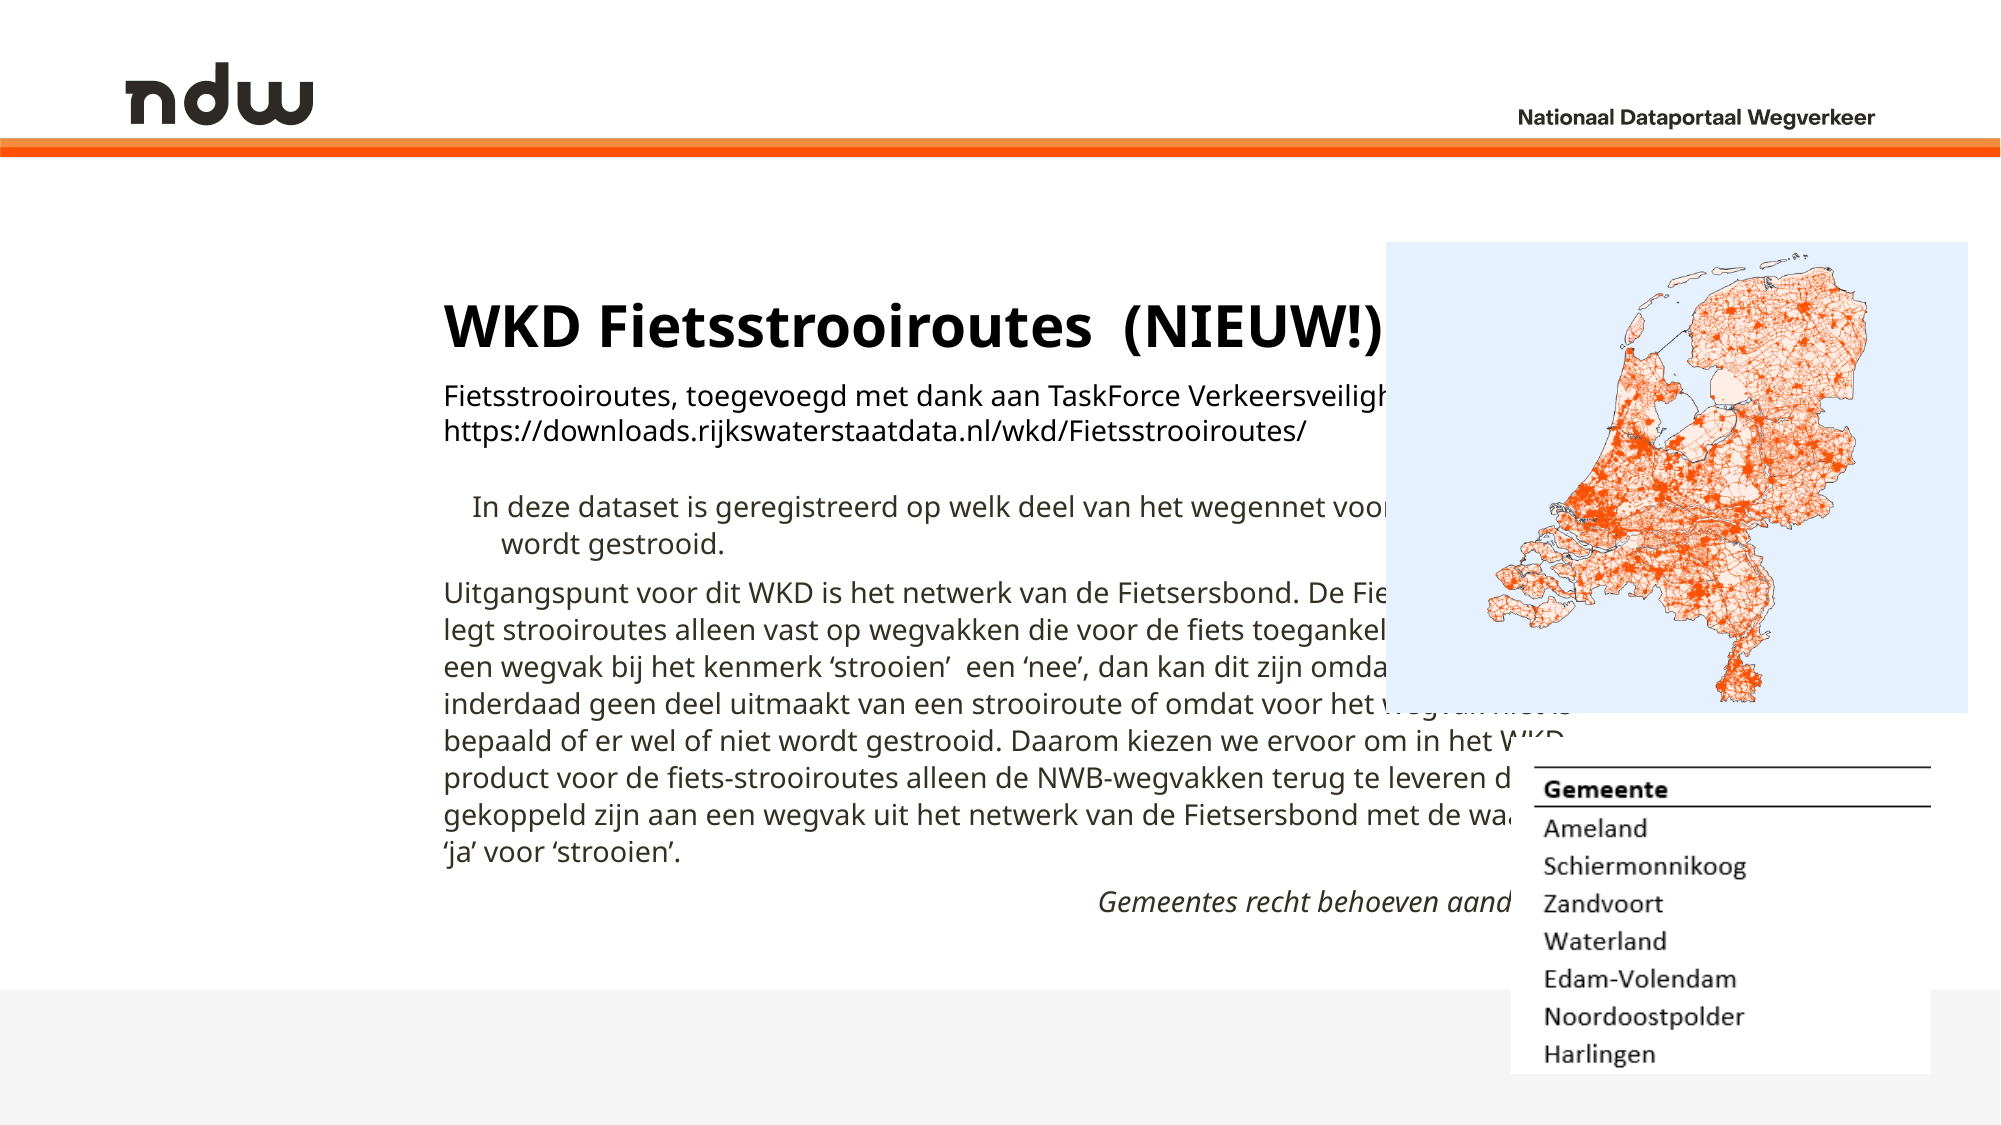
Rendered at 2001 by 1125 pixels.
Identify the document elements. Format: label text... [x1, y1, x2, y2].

text_box [1378, 596, 1386, 601]
picture [1386, 242, 1968, 713]
text_box [1352, 194, 1677, 989]
text_box [1549, 733, 1560, 737]
list Fietsstrooiroutes, toegevoegd met dank aan TaskForce Verkeersveiligheid https://downloads.rijkswaterstaatdata.nl/wkd/Fietsstrooiroutes/ In deze dataset is geregistreerd op welk deel van het wegennet voor fietsers wordt gestrooid. Uitgangspunt voor dit WKD is het netwerk van de Fietsersbond. De Fietsersbond legt strooiroutes alleen vast op wegvakken die voor de fiets toegankelijk zijn. Heeft een wegvak bij het kenmerk ‘strooien’ een ‘nee’, dan kan dit zijn omdat het wegvak inderdaad geen deel uitmaakt van een strooiroute of omdat voor het wegvak niet is bepaald of er wel of niet wordt gestrooid. Daarom kiezen we ervoor om in het WKD-product voor de fiets-strooiroutes alleen de NWB-wegvakken terug te leveren die gekoppeld zijn aan een wegvak uit het netwerk van de Fietsersbond met de waarde ‘ja’ voor ‘strooien’. Gemeentes recht behoeven aandacht [138, 194, 1352, 1074]
text_box [1378, 589, 1386, 594]
picture [1511, 737, 1931, 1074]
title WKD Fietsstrooiroutes (NIEUW!) [416, 51, 1585, 145]
text_box [1352, 503, 1360, 515]
text_box [1499, 898, 1507, 910]
